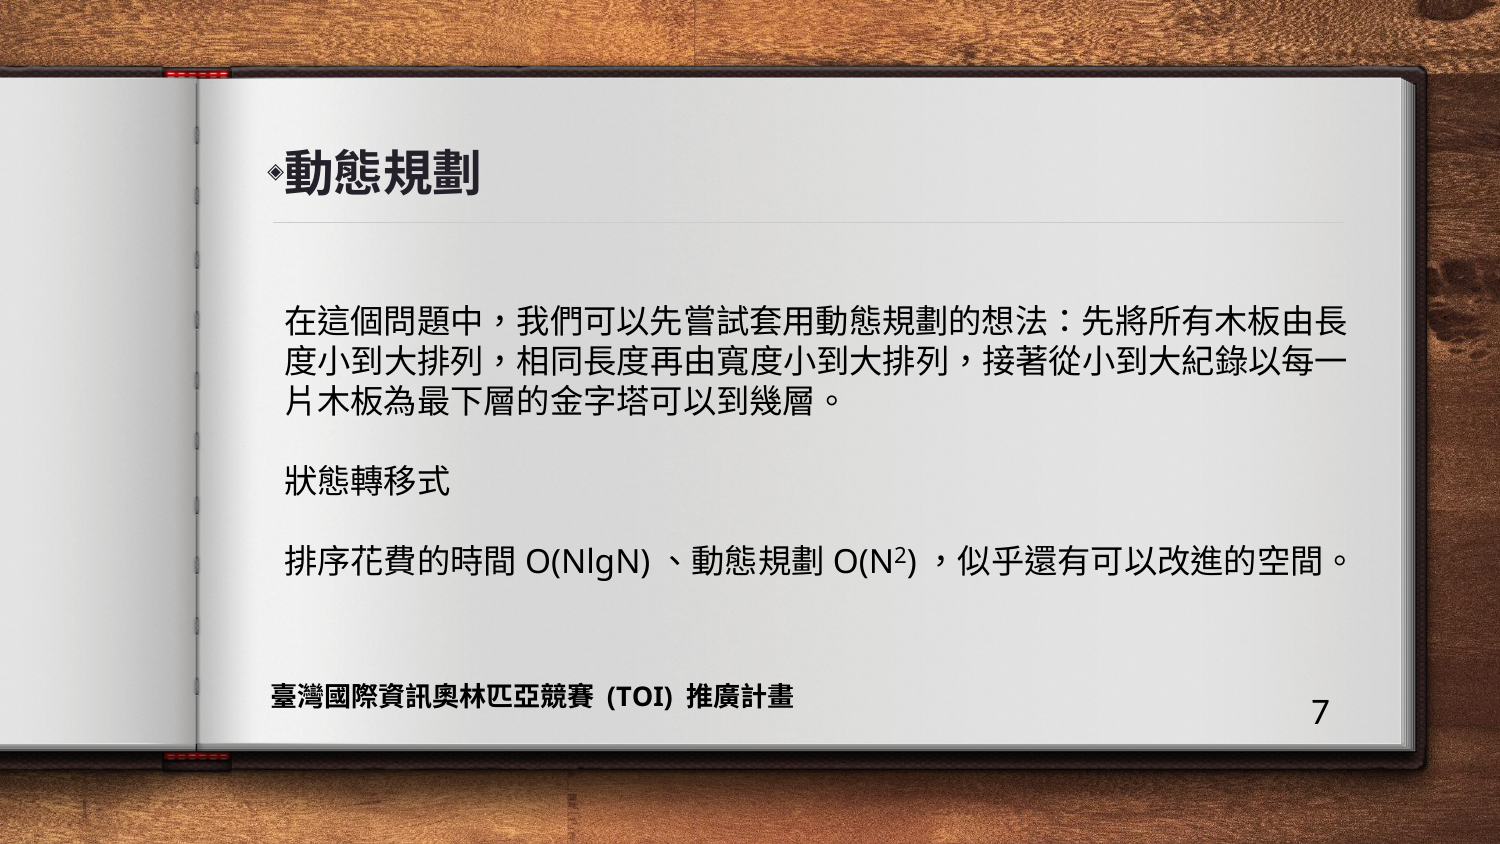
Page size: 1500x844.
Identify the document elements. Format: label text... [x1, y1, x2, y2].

text_box [1295, 672, 1386, 737]
text_box 在這個問題中，我們可以先嘗試套用動態規劃的想法：先將所有木板由長度小到大排列，相同長度再由寬度小到大排列，接著從小到大紀錄以每一片木板為最下層的金字塔可以到幾層。 狀態轉移式 排序花費的時間O(NlgN)、動態規劃O(N2)，似乎還有可以改進的空間。 [269, 293, 1367, 625]
list 動態規劃 [252, 126, 1194, 216]
